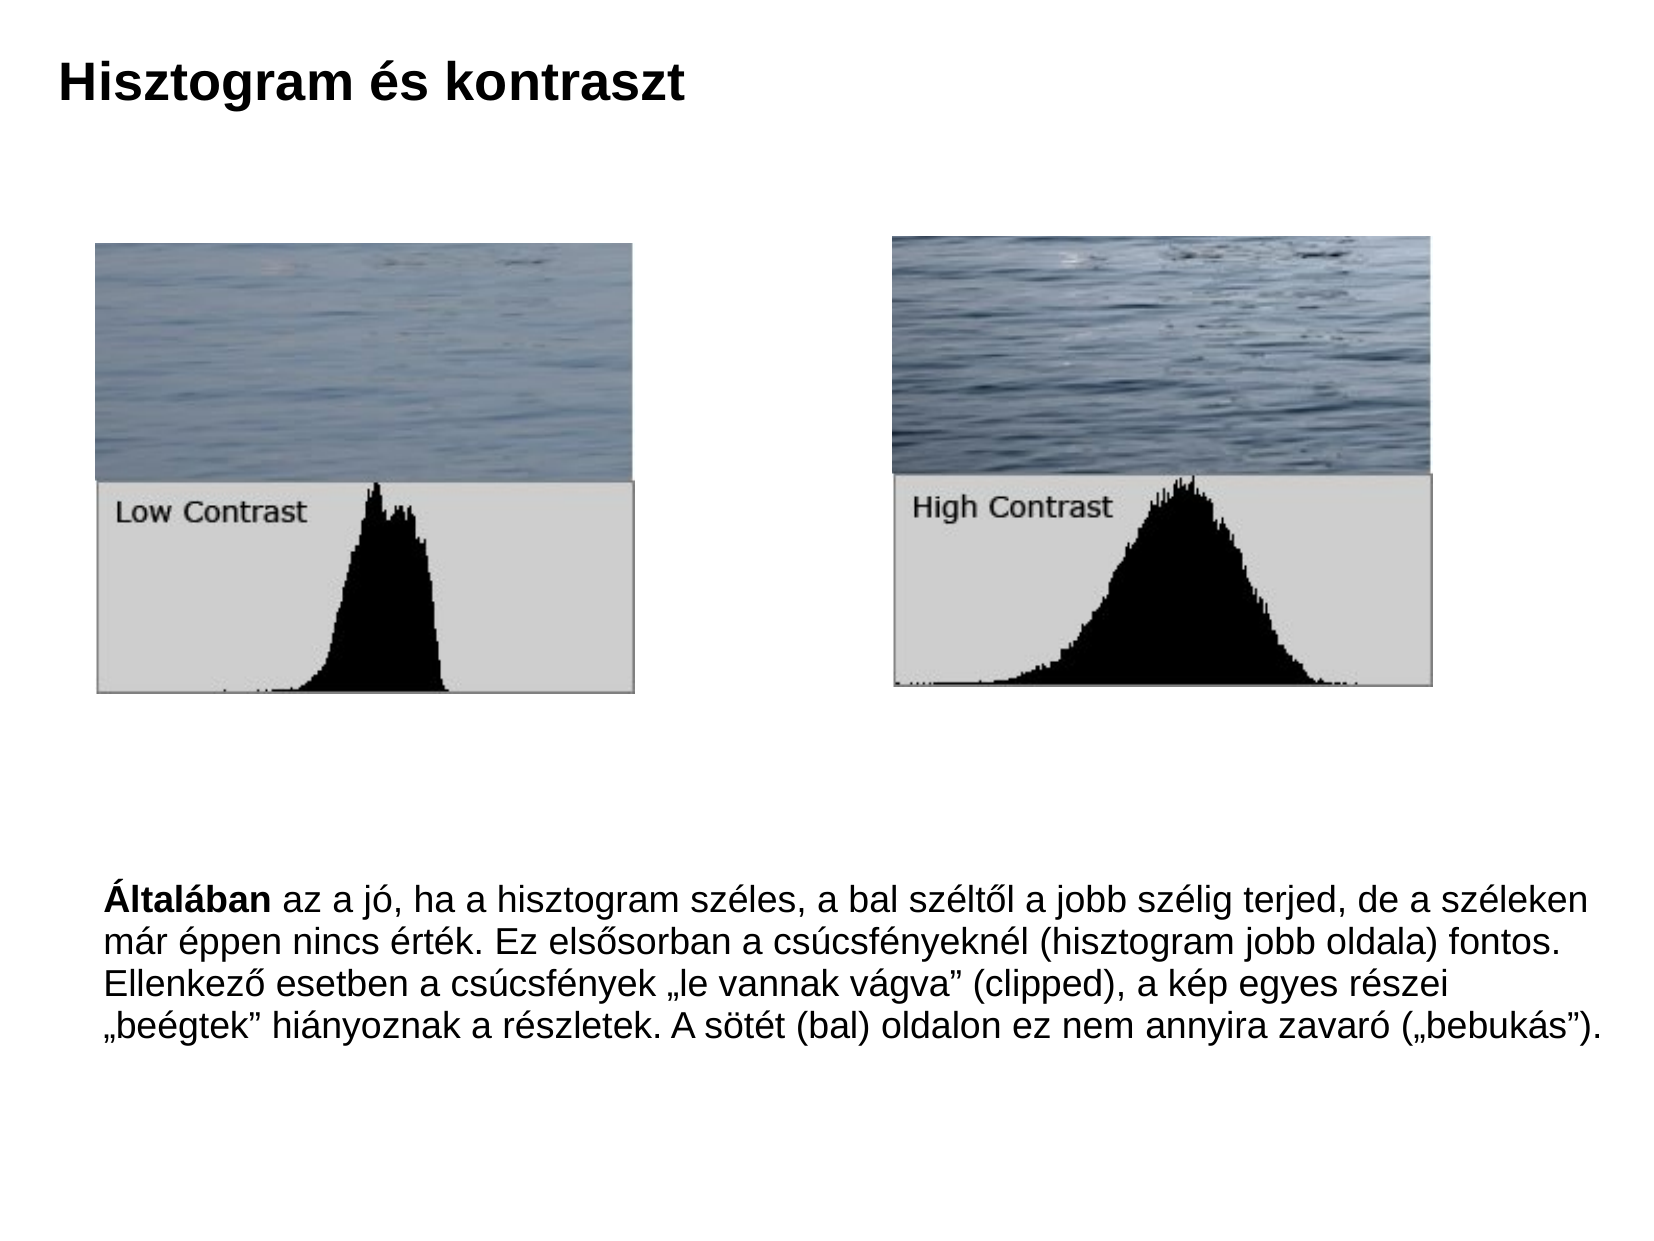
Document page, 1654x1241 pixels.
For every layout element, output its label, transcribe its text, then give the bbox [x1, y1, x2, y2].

picture [95, 243, 635, 694]
picture [892, 236, 1433, 687]
text_box Hisztogram és kontraszt [44, 44, 702, 136]
text_box Általában az a jó, ha a hisztogram széles, a bal széltől a jobb szélig terjed, de a széleken már éppen nincs érték. Ez elsősorban a csúcsfényeknél (hisztogram jobb oldala) fontos. Ellenkező esetben a csúcsfények „le vannak vágva” (clipped), a kép egyes részei „beégtek” hiányoznak a részletek. A sötét (bal) oldalon ez nem annyira zavaró („bebukás”). [88, 871, 1628, 1056]
